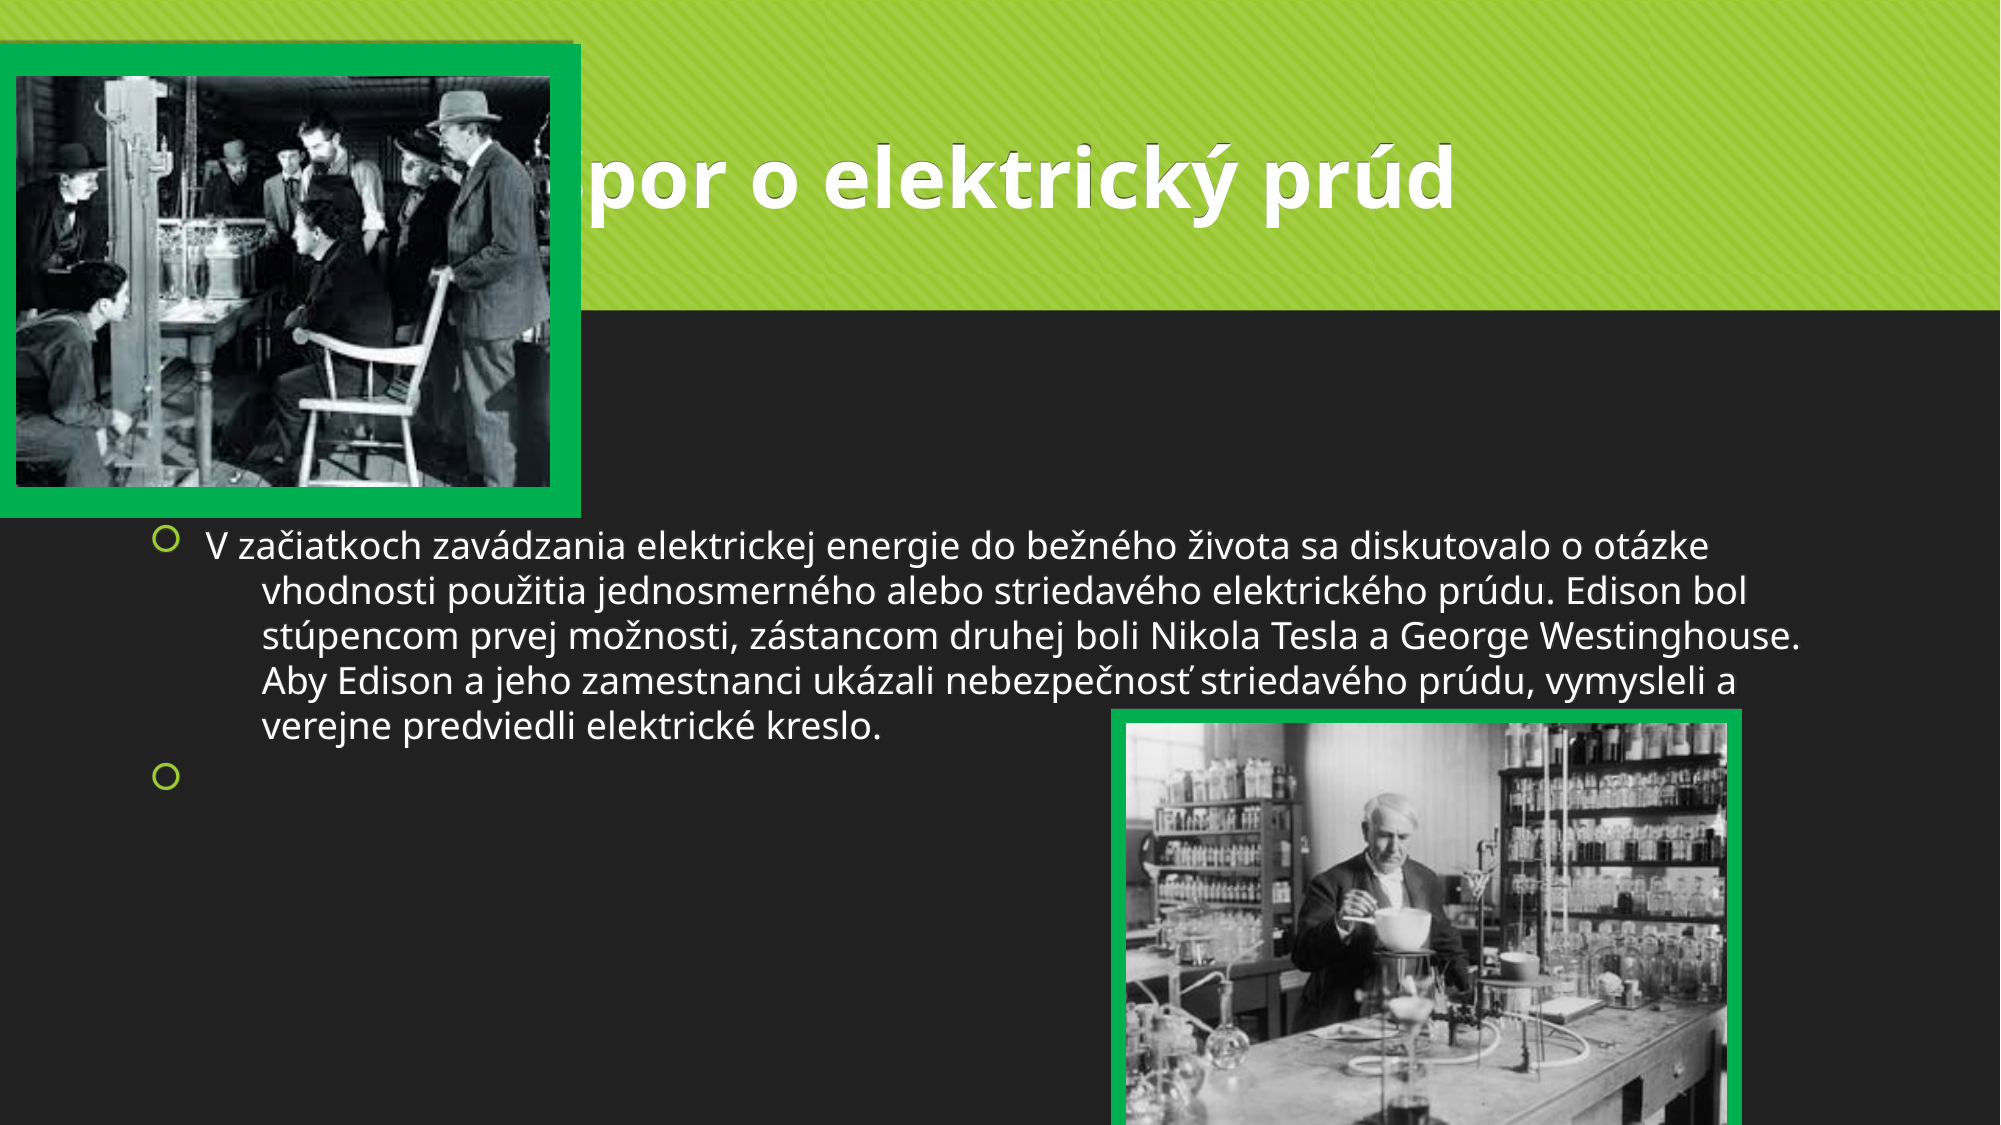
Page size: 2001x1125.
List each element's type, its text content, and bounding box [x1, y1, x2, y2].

picture [1125, 723, 1728, 1125]
list V začiatkoch zavádzania elektrickej energie do bežného života sa diskutovalo o otázke vhodnosti použitia jednosmerného alebo striedavého elektrického prúdu. Edison bol stúpencom prvej možnosti, zástancom druhej boli Nikola Tesla a George Westinghouse. Aby Edison a jeho zamestnanci ukázali nebezpečnosť striedavého prúdu, vymysleli a verejne predviedli elektrické kreslo. [134, 364, 1866, 962]
picture [15, 75, 551, 487]
title Spor o elektrický prúd [581, 73, 1868, 233]
